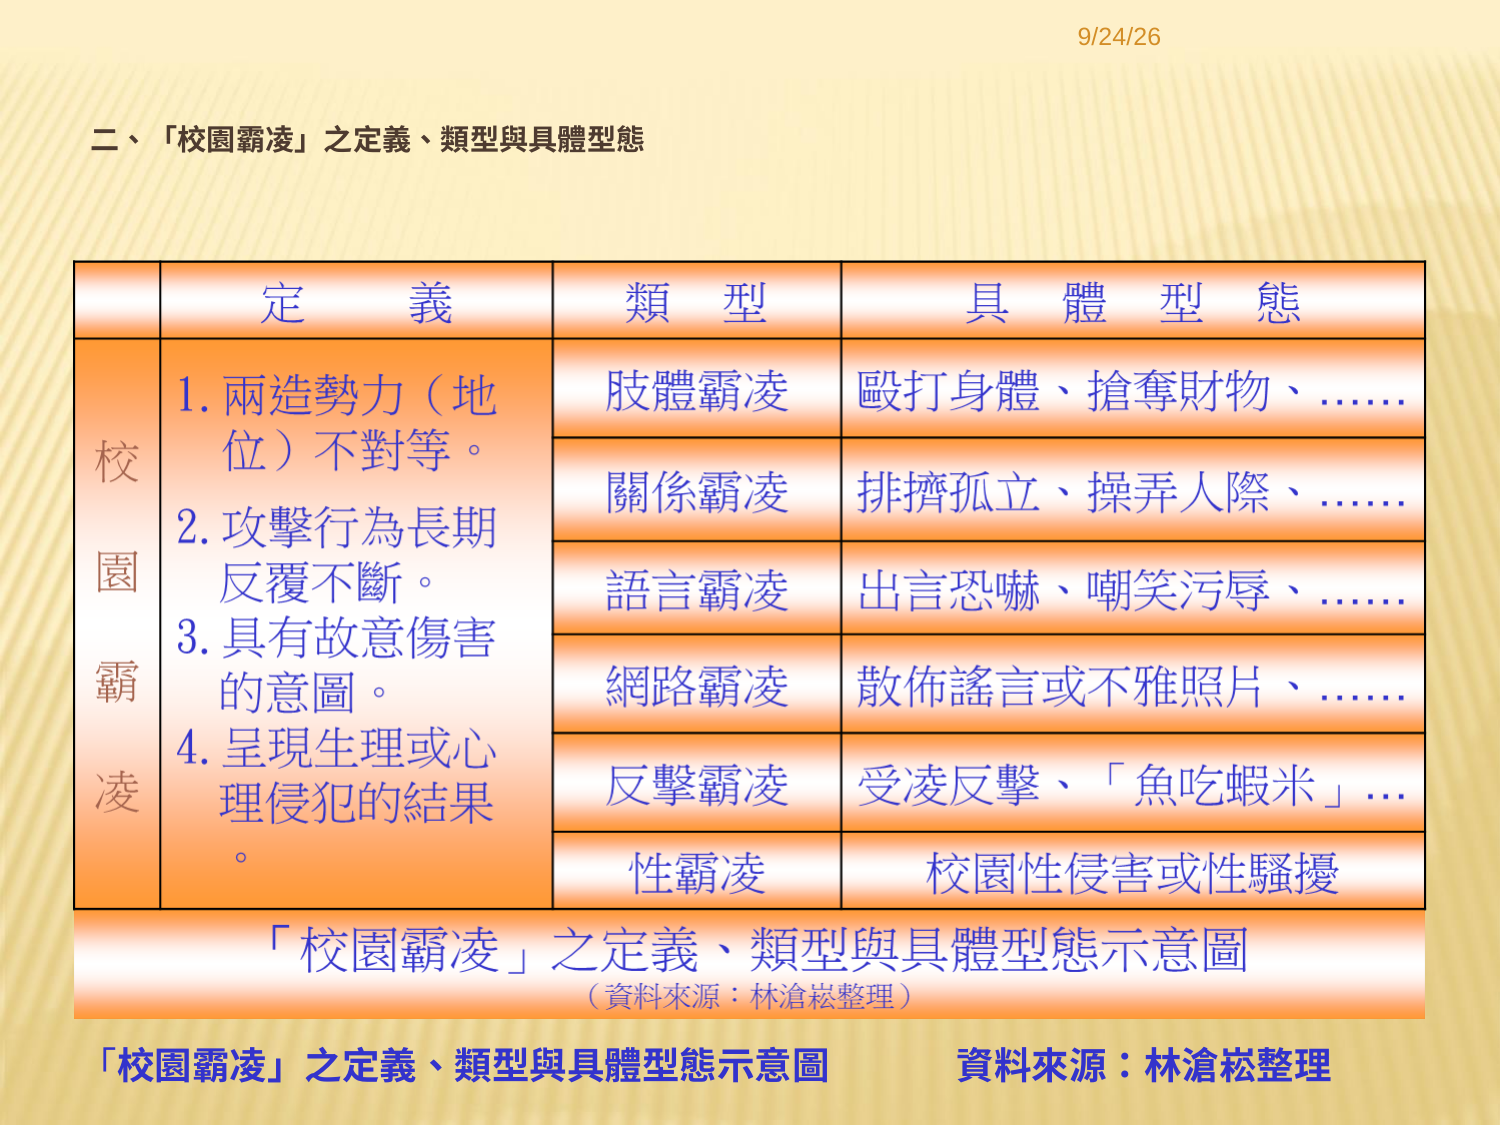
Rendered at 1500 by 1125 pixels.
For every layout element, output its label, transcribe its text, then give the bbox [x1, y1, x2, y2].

text_box 「校園霸凌」之定義、類型與具體型態示意圖 資料來源：林滄崧整理 [65, 1035, 1423, 1095]
title 二、「校園霸凌」之定義、類型與具體型態 [75, 45, 1426, 233]
text_box [1062, 12, 1476, 60]
picture [67, 260, 1437, 1030]
